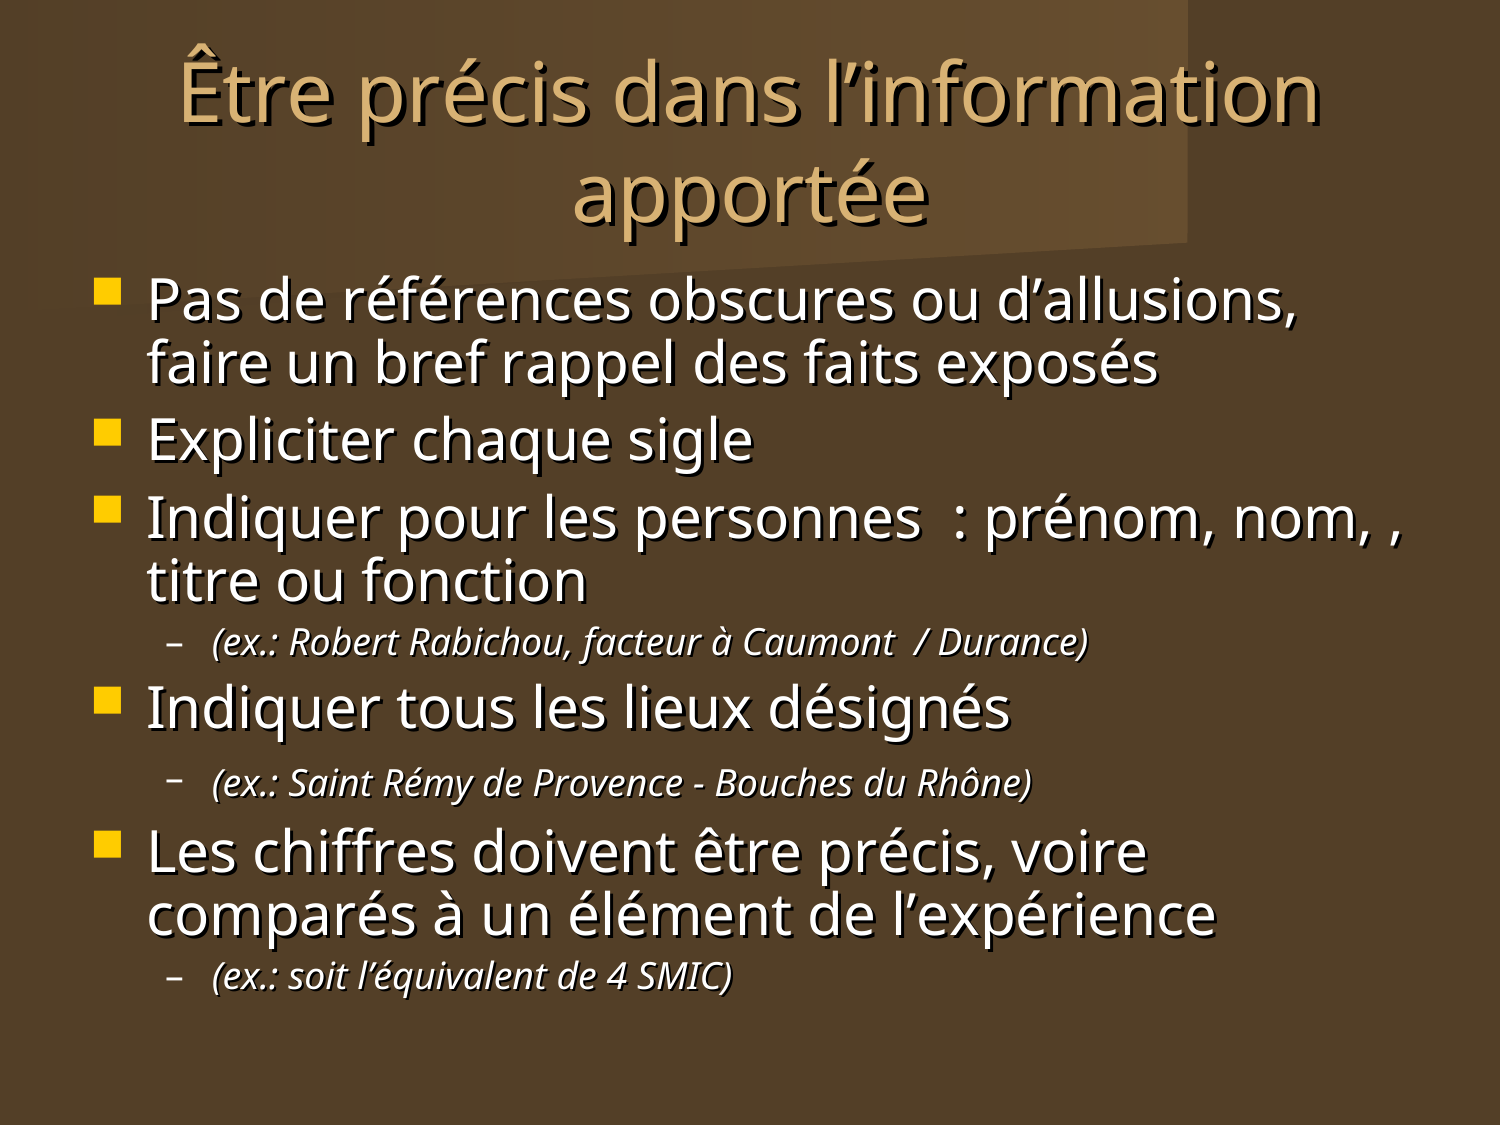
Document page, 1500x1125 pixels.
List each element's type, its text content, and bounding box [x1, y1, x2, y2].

title Être précis dans l’information apportée [75, 31, 1426, 247]
list Pas de références obscures ou d’allusions, faire un bref rappel des faits exposés Expliciter chaque sigle Indiquer pour les personnes : prénom, nom, , titre ou fonction (ex.: Robert Rabichou, facteur à Caumont / Durance) Indiquer tous les lieux désignés (ex.: Saint Rémy de Provence - Bouches du Rhône) Les chiffres doivent être précis, voire comparés à un élément de l’expérience (ex.: soit l’équivalent de 4 SMIC) [75, 262, 1426, 1059]
